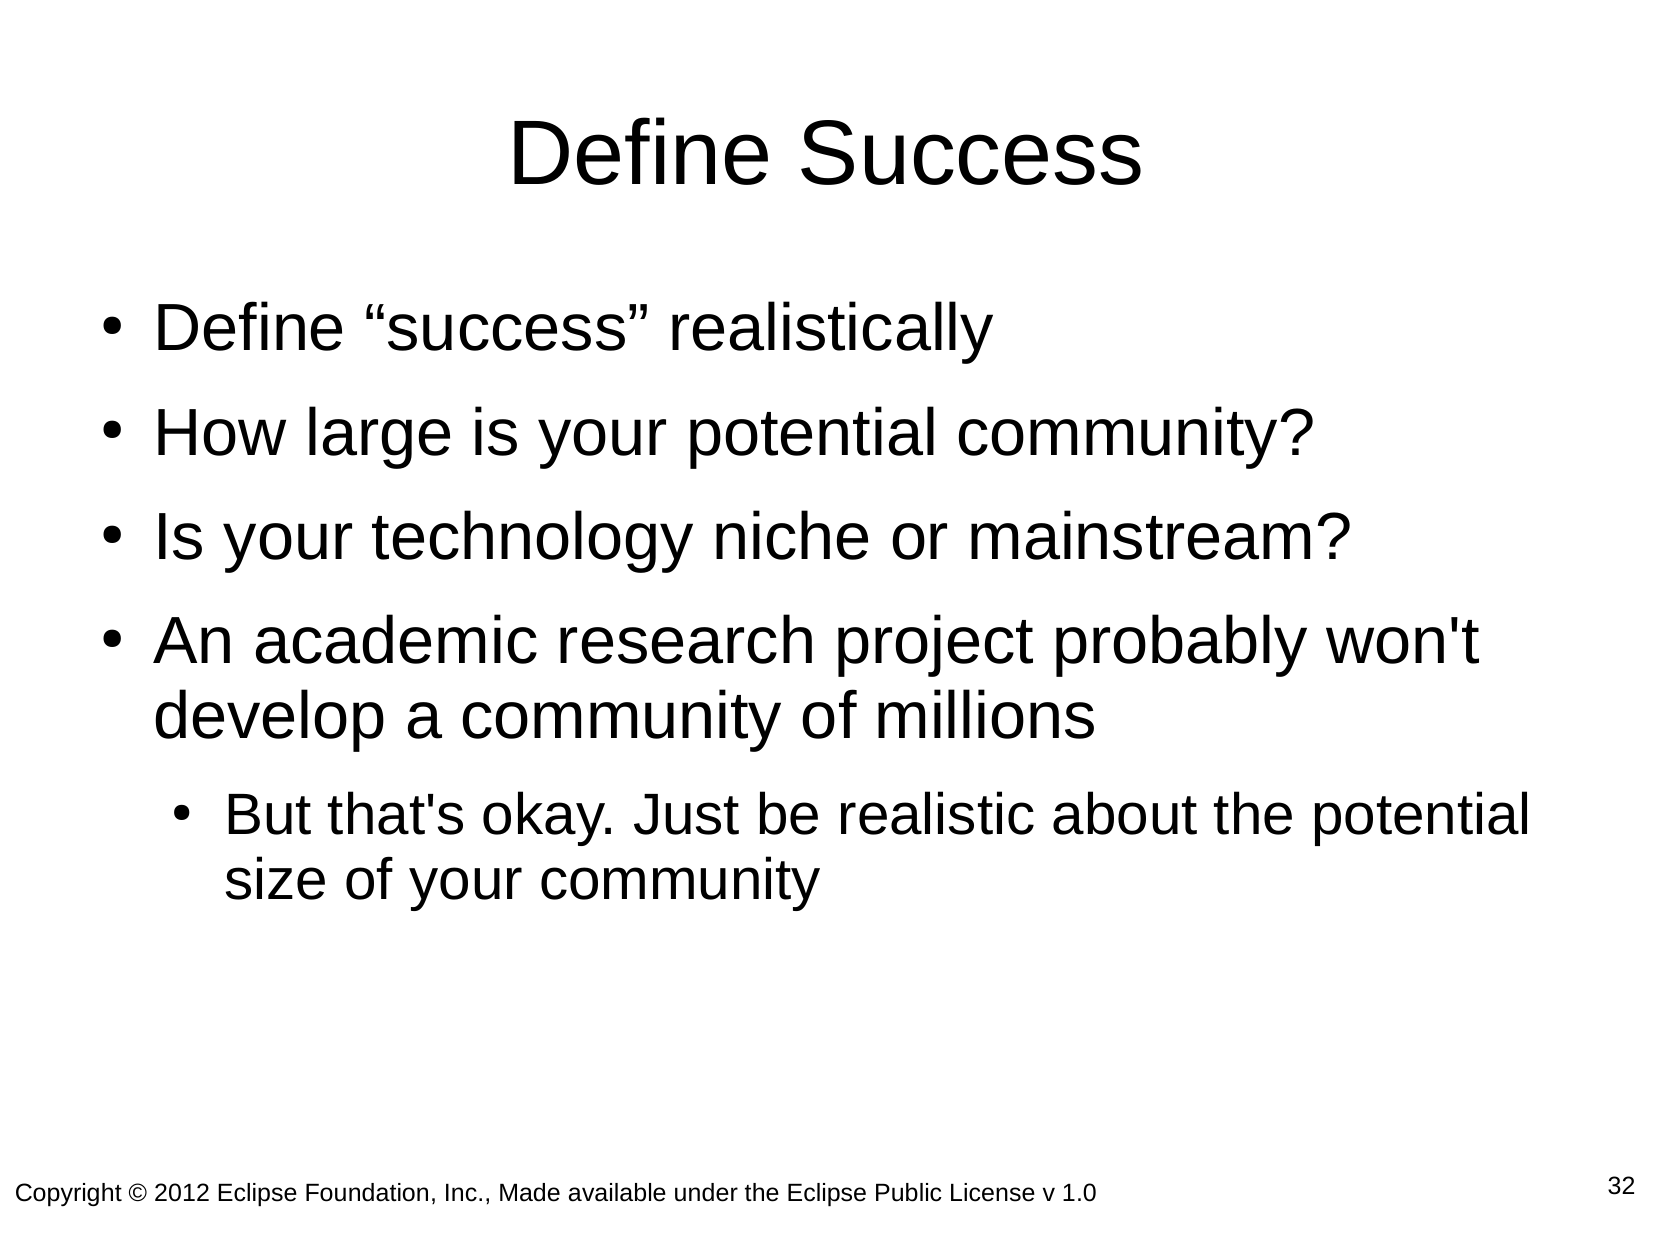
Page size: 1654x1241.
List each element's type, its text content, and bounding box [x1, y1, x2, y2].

list Define “success” realistically How large is your potential community? Is your technology niche or mainstream? An academic research project probably won't develop a community of millions But that's okay. Just be realistic about the potential size of your community [82, 290, 1571, 1109]
title Define Success [82, 49, 1571, 257]
